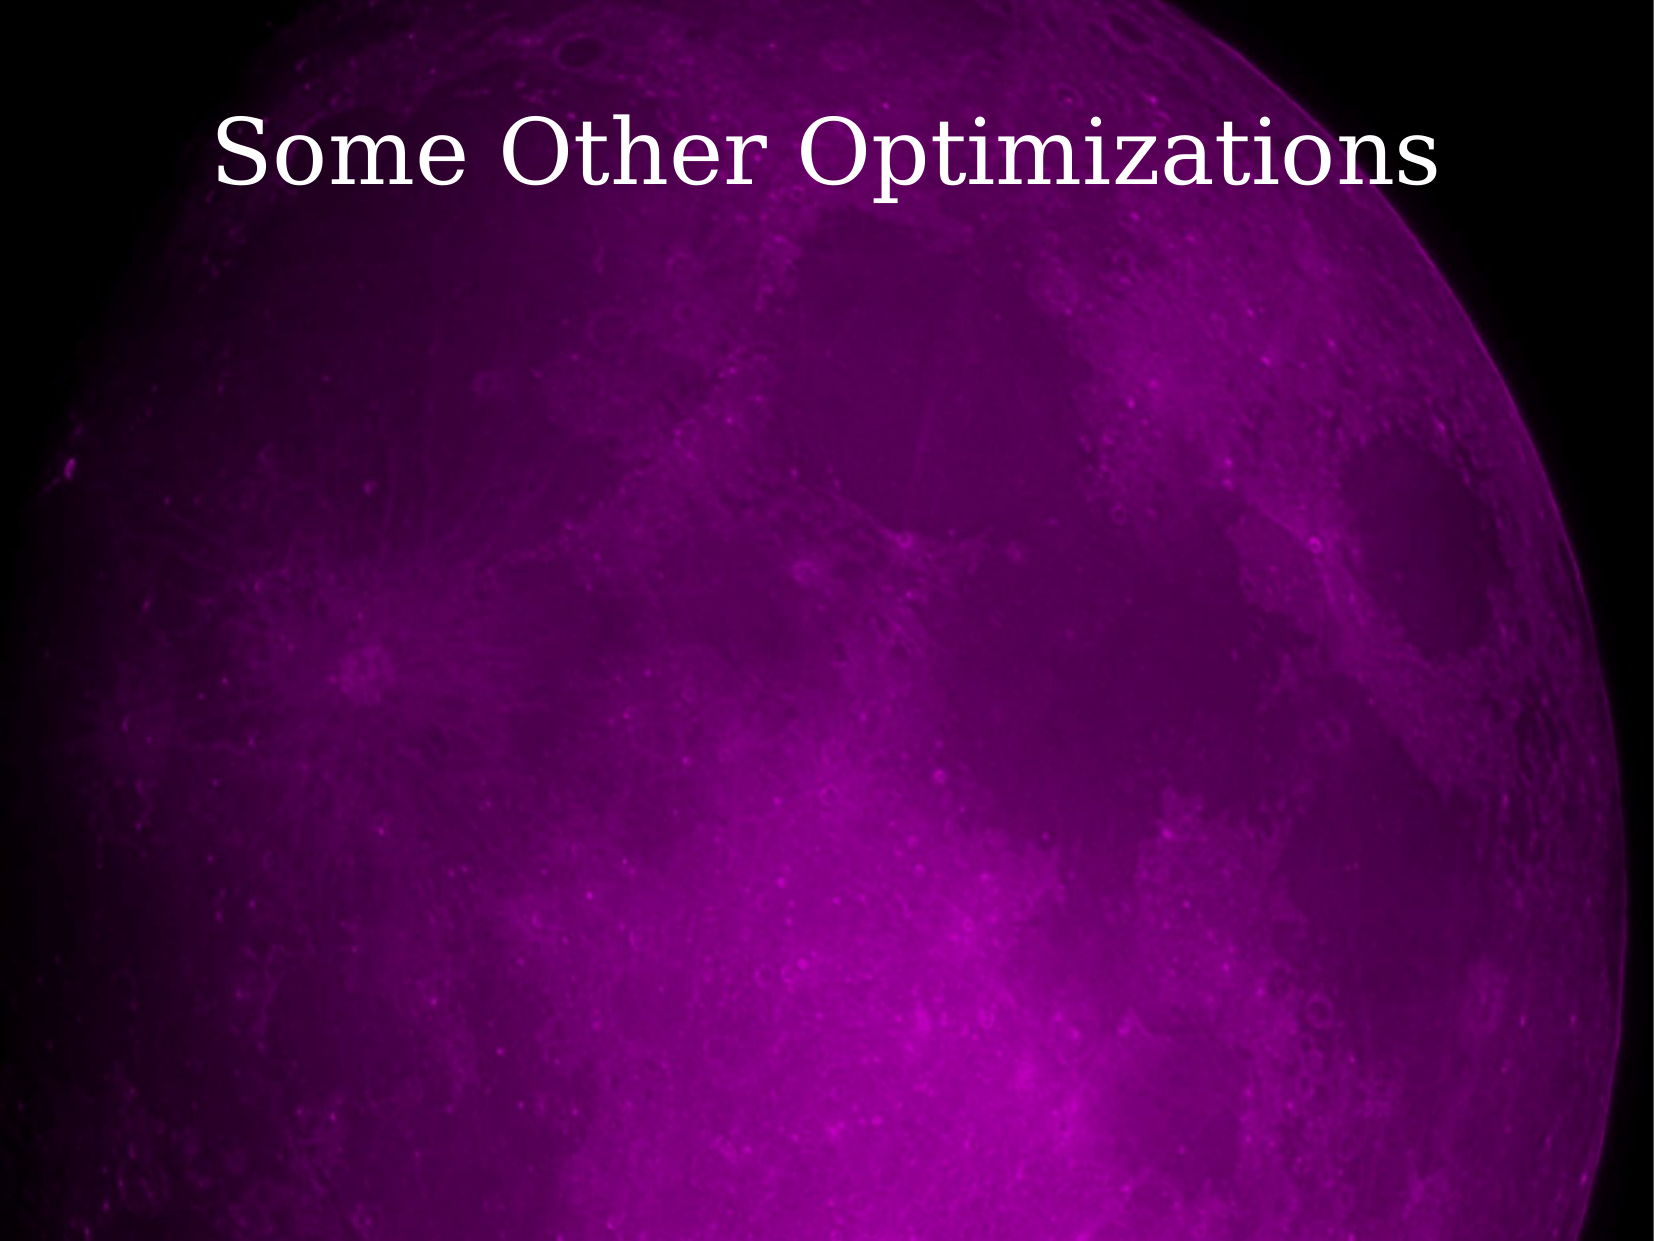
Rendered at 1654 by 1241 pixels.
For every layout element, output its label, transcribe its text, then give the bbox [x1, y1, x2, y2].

picture [0, 0, 1654, 1241]
title Some Other Optimizations [82, 49, 1571, 257]
